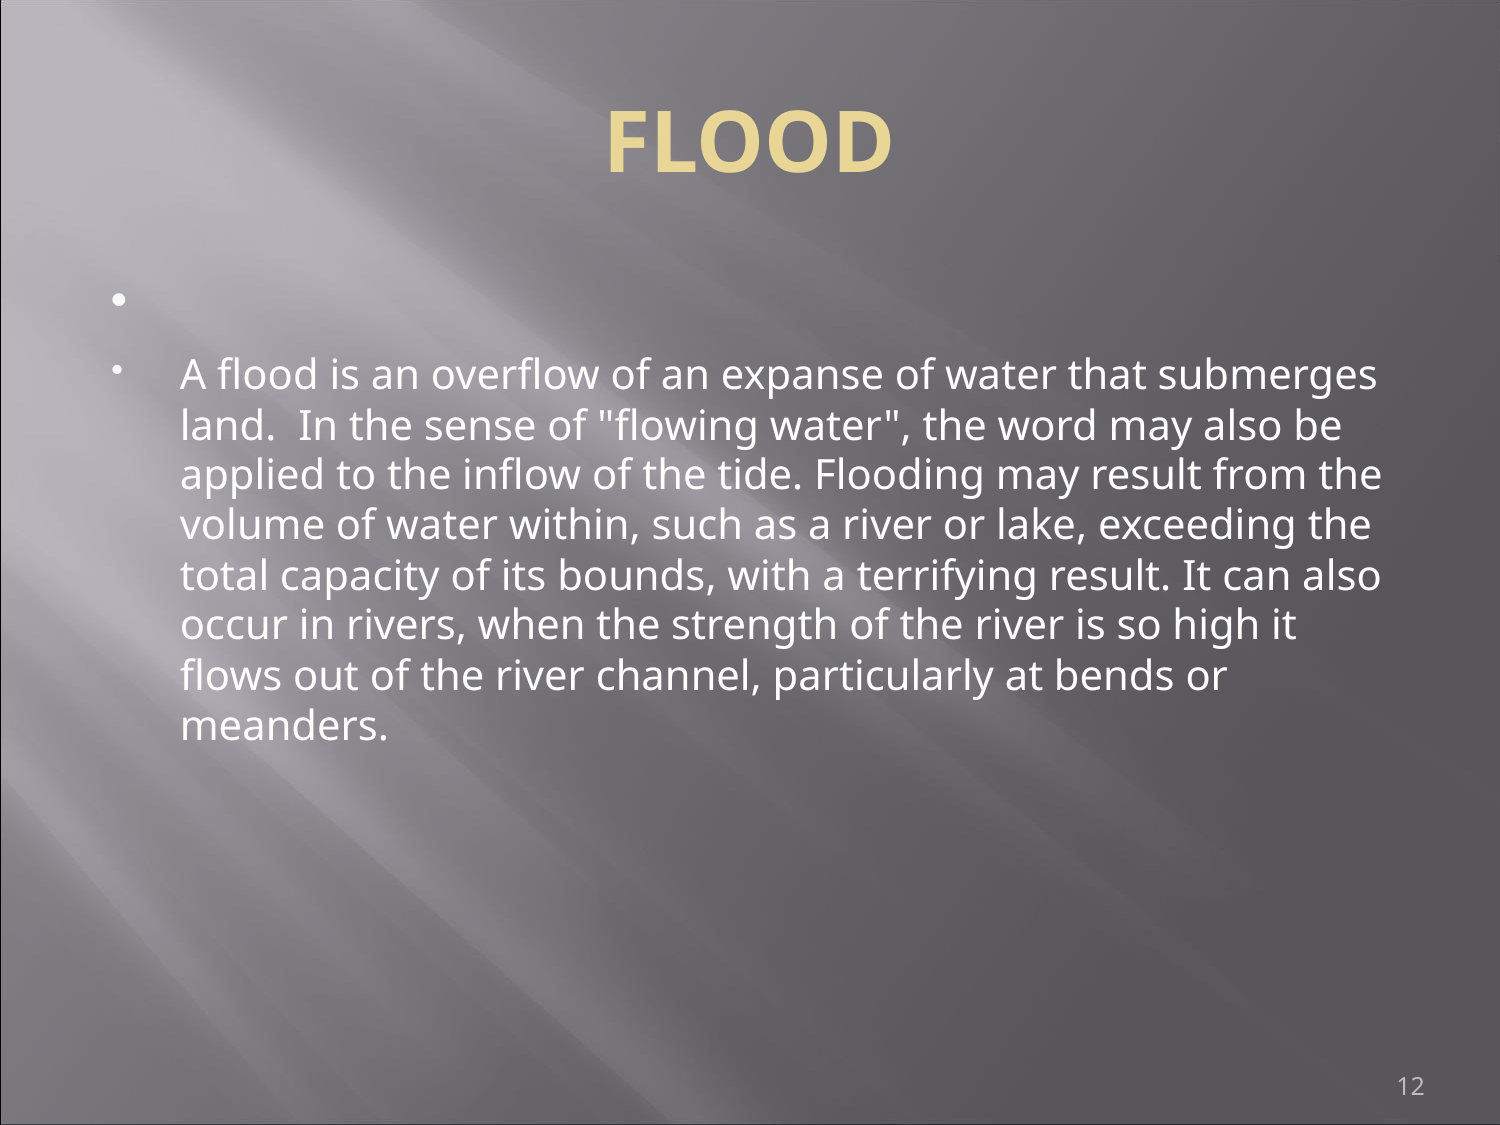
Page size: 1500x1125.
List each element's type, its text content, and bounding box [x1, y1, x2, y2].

picture [0, 0, 1500, 1125]
title FLOOD [75, 45, 1425, 233]
slide_number <number> [1299, 1052, 1425, 1113]
list A flood is an overflow of an expanse of water that submerges land. In the sense of "flowing water", the word may also be applied to the inflow of the tide. Flooding may result from the volume of water within, such as a river or lake, exceeding the total capacity of its bounds, with a terrifying result. It can also occur in rivers, when the strength of the river is so high it flows out of the river channel, particularly at bends or meanders. [75, 262, 1425, 1035]
